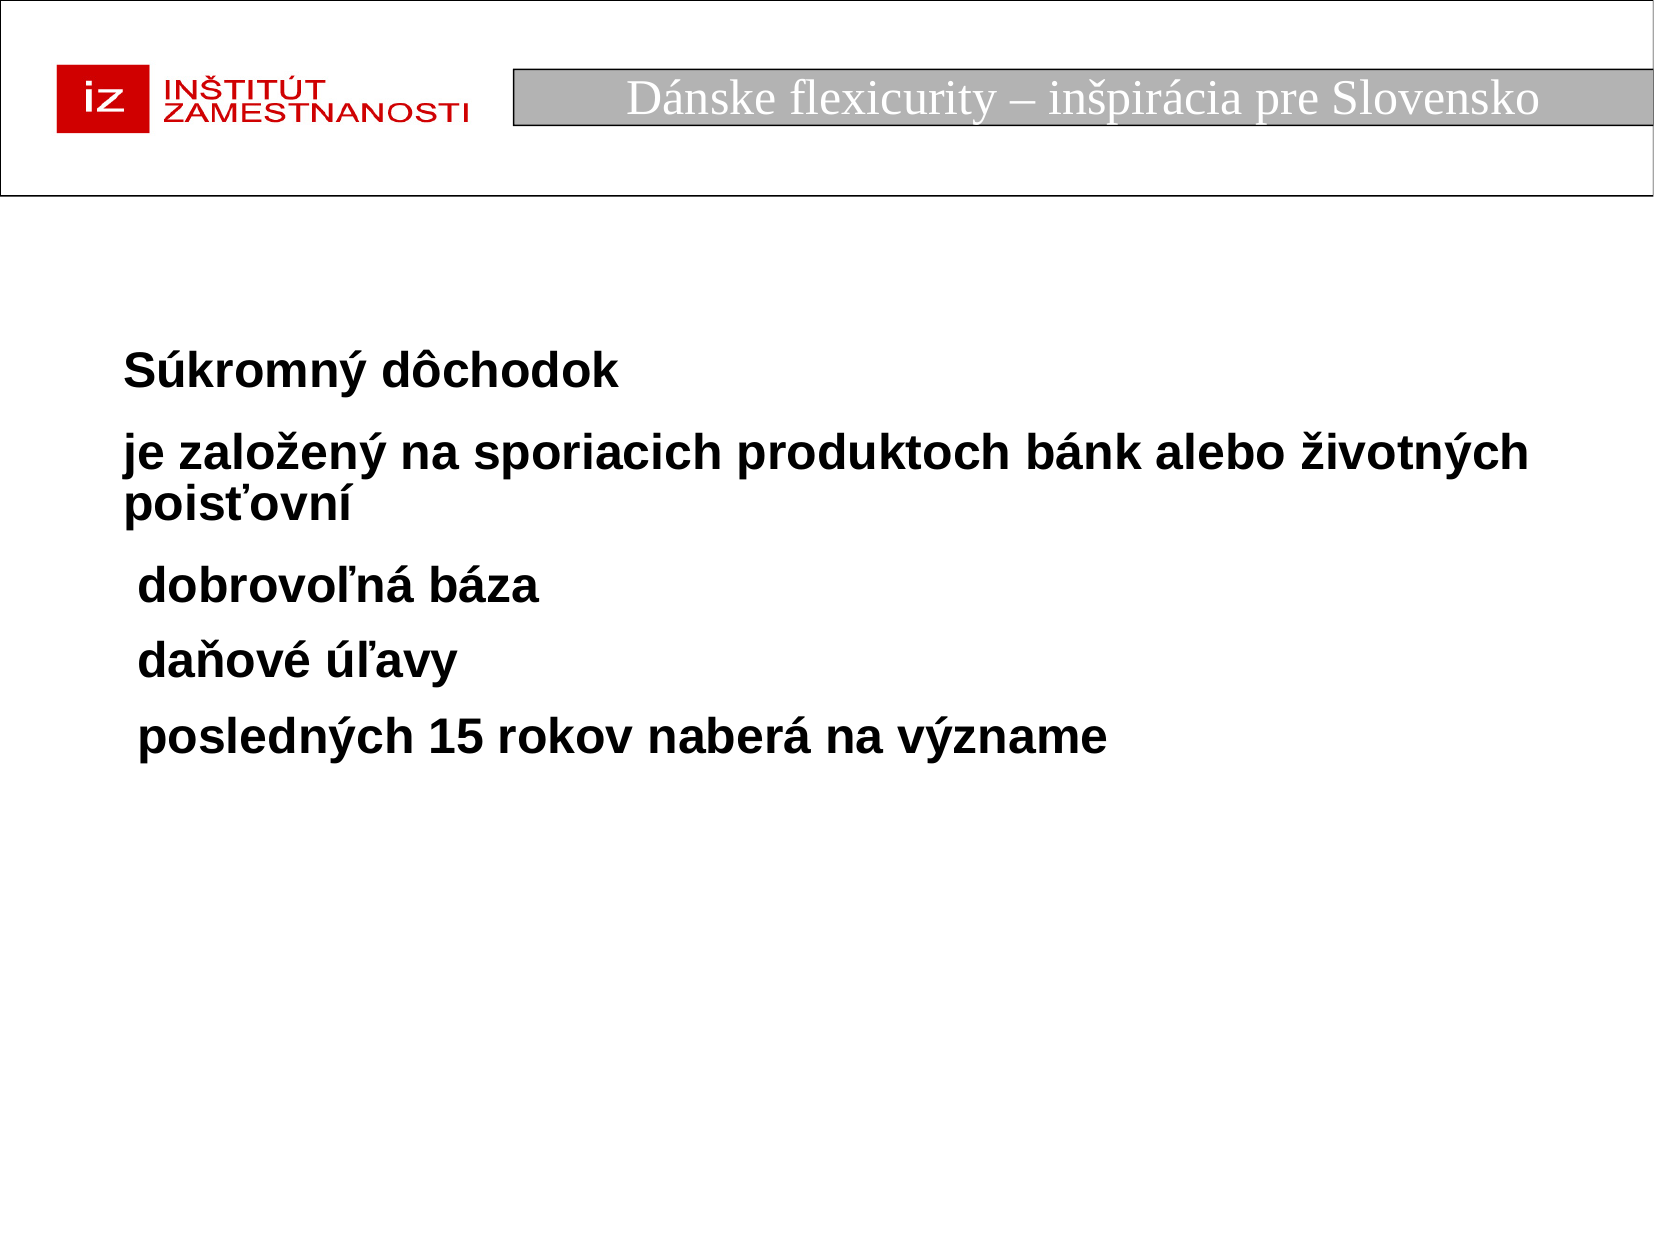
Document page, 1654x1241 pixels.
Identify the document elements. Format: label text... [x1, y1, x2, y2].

text_box [0, 0, 1654, 196]
list Súkromný dôchodok je založený na sporiacich produktoch bánk alebo životných poisťovní dobrovoľná báza daňové úľavy posledných 15 rokov naberá na význame [123, 346, 1536, 1214]
picture [5, 5, 518, 190]
text_box Dánske flexicurity – inšpirácia pre Slovensko [513, 69, 1654, 126]
